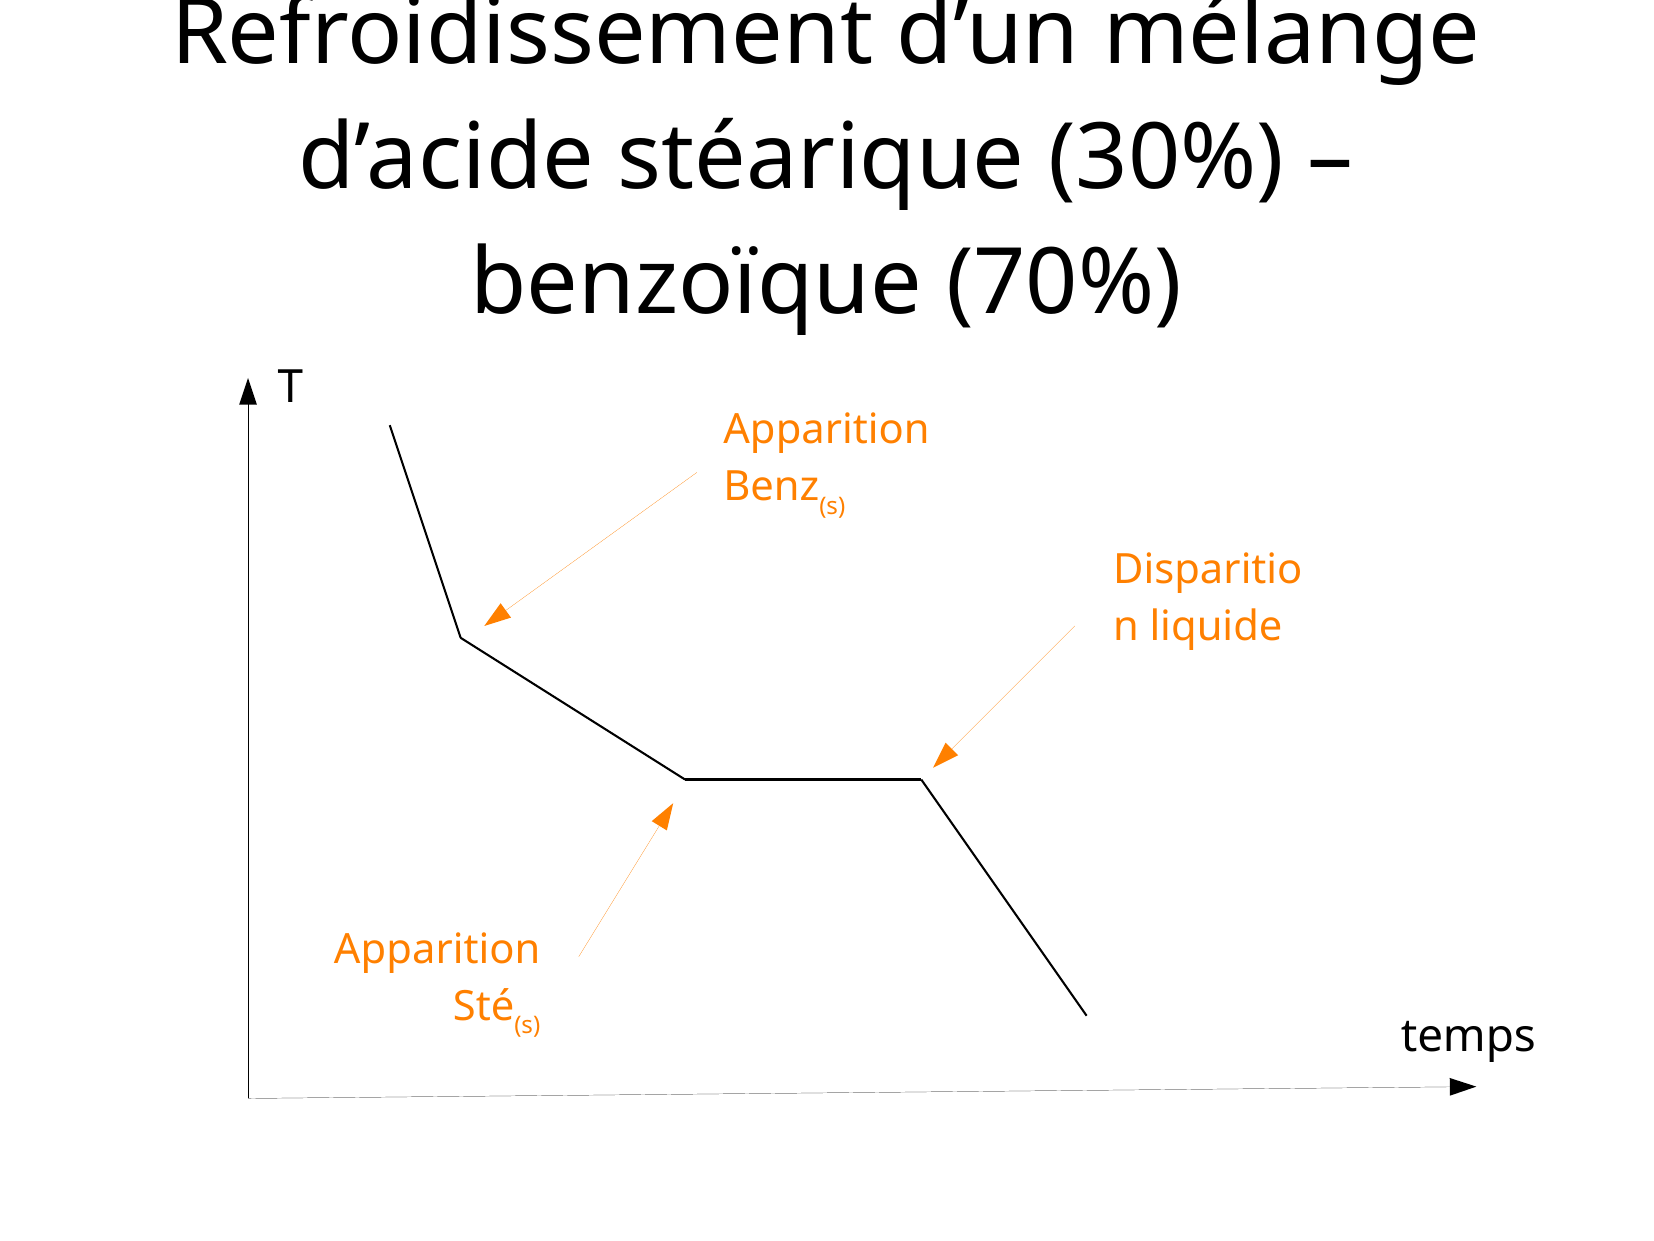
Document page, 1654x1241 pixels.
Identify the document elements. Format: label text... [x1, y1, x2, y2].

title Refroidissement d’un mélange d’acide stéarique (30%) – benzoïque (70%) [82, 23, 1571, 283]
text_box T [262, 346, 319, 461]
text_box Apparition Benz(s) [708, 391, 945, 533]
text_box Disparition liquide [1098, 531, 1335, 664]
text_box Apparition Sté(s) [318, 911, 556, 1053]
text_box temps [1386, 995, 1534, 1075]
